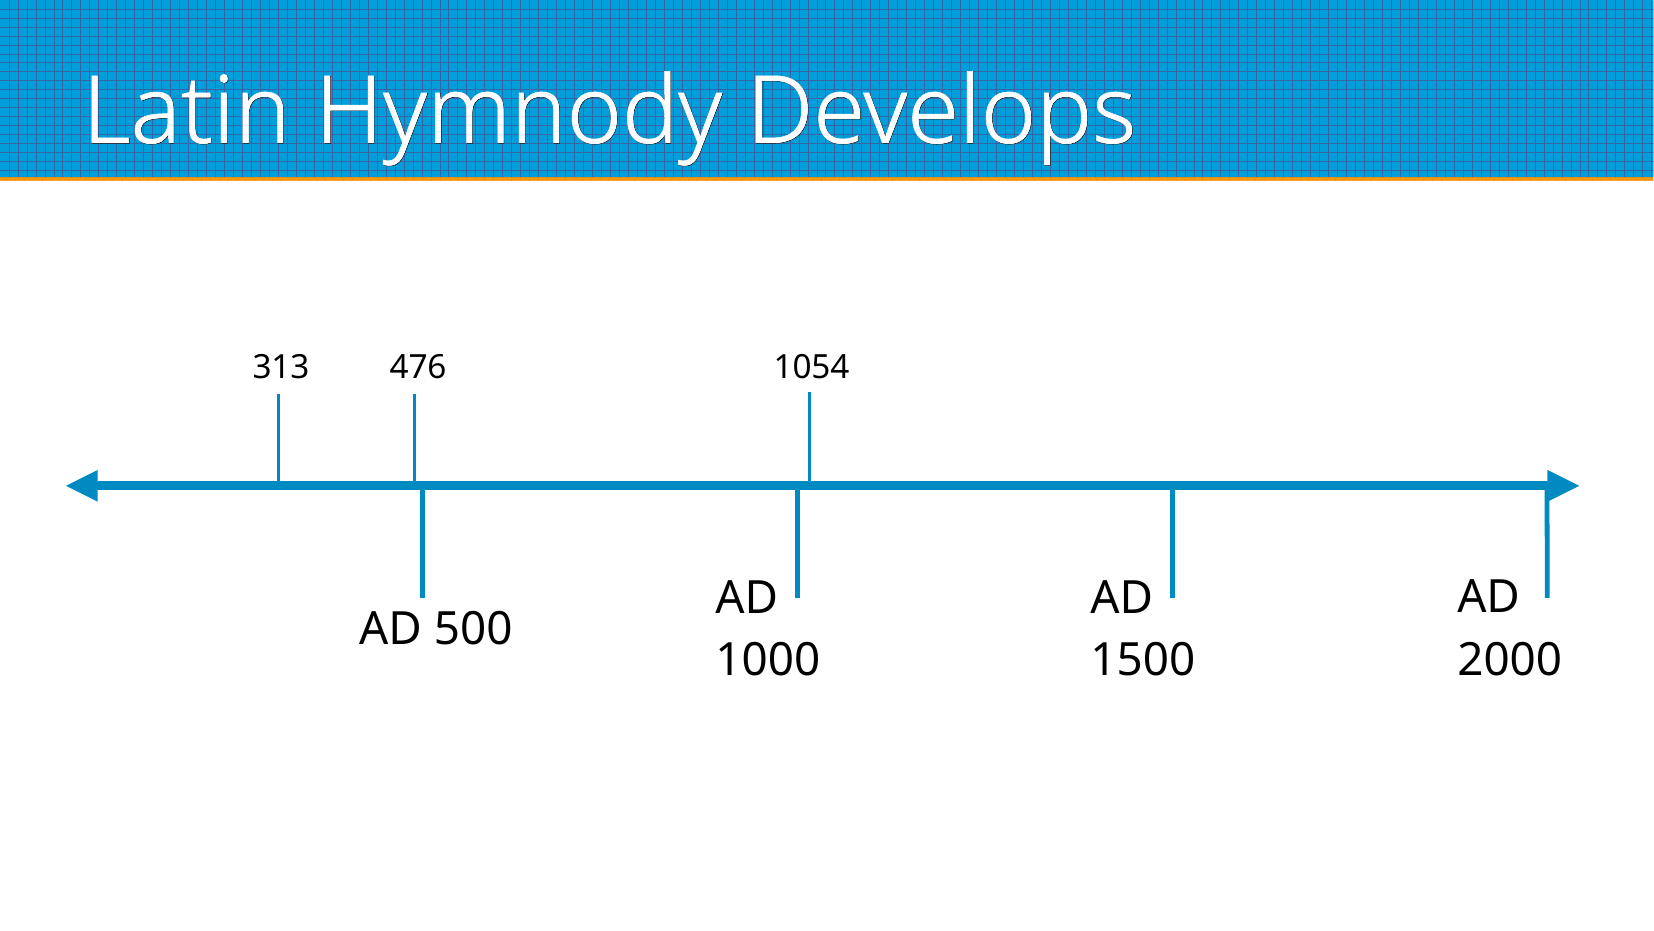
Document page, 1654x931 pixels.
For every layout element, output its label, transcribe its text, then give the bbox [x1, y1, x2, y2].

text_box AD 500 [353, 598, 522, 656]
text_box AD 2000 [1451, 597, 1639, 655]
text_box 1054 [767, 340, 885, 393]
title Latin Hymnody Develops [82, 14, 1571, 171]
text_box AD 1500 [1084, 598, 1272, 656]
text_box 313 [246, 340, 336, 393]
text_box AD 1000 [709, 598, 897, 656]
text_box 476 [383, 340, 473, 393]
